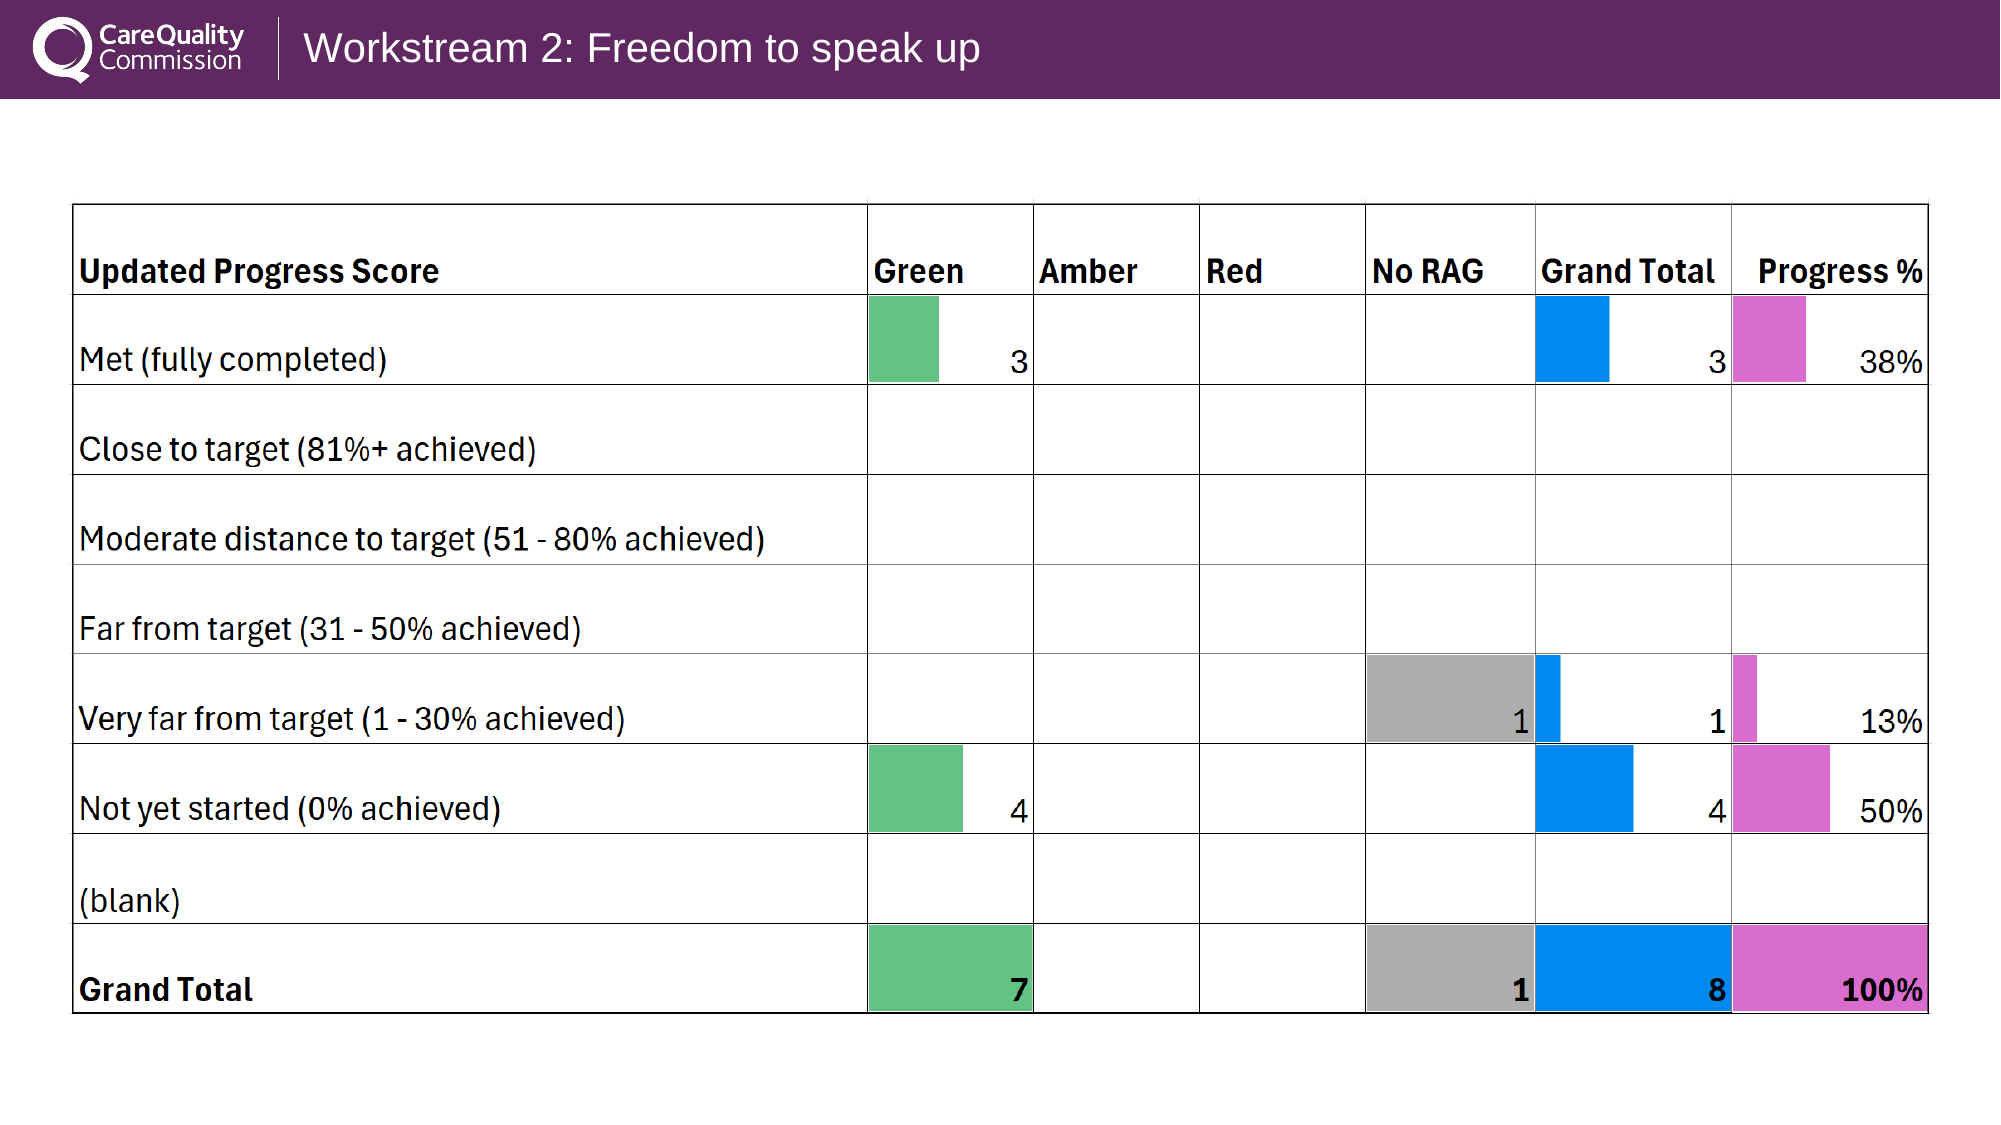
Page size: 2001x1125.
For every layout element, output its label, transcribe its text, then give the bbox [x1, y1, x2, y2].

text_box Workstream 2: Freedom to speak up [288, 13, 1144, 80]
picture [32, 16, 245, 84]
text_box [0, 0, 2000, 99]
picture [69, 199, 1932, 1015]
